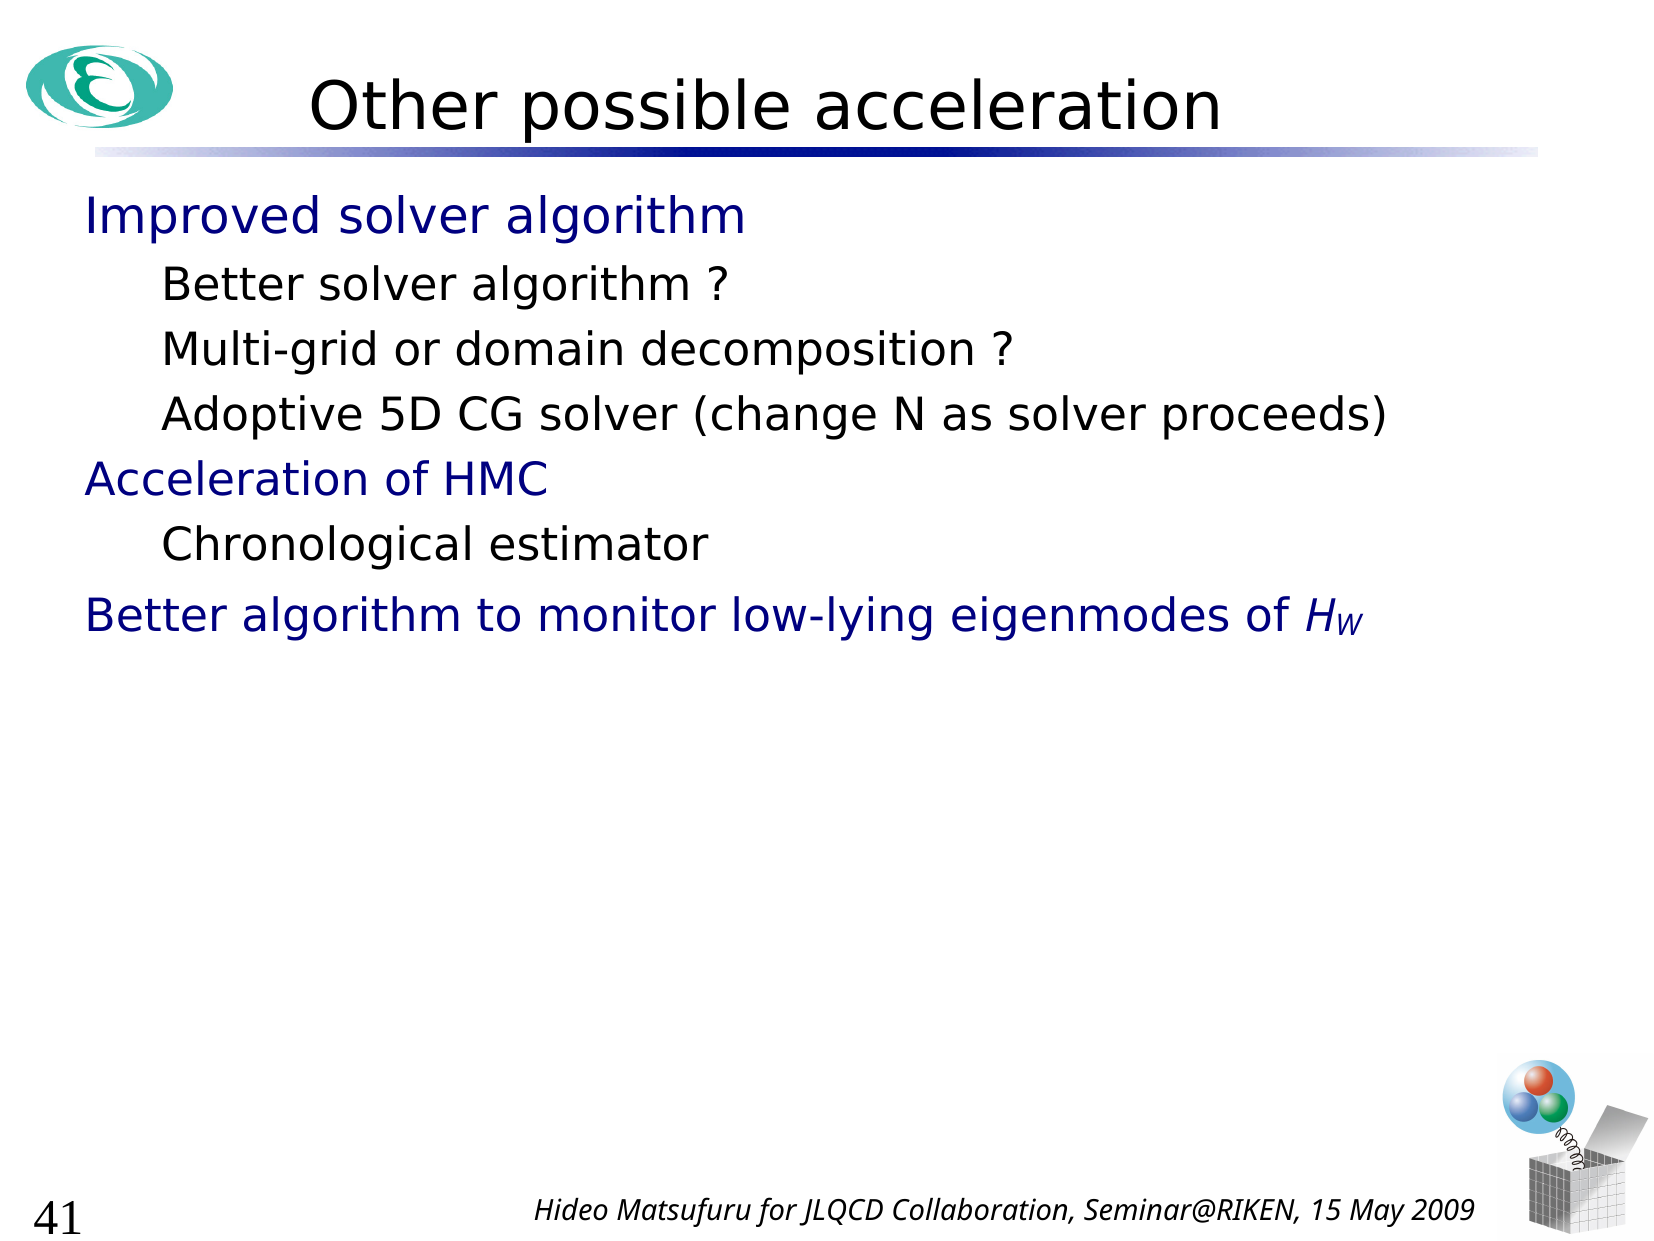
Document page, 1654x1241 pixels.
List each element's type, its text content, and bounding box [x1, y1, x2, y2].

picture [1497, 1053, 1654, 1241]
picture [95, 147, 1538, 157]
title Other possible acceleration [215, 57, 1319, 155]
picture [20, 37, 179, 136]
list Improved solver algorithm Better solver algorithm ? Multi-grid or domain decomposition ? Adoptive 5D CG solver (change N as solver proceeds) Acceleration of HMC Chronological estimator Better algorithm to monitor low-lying eigenmodes of HW [66, 187, 1621, 1077]
